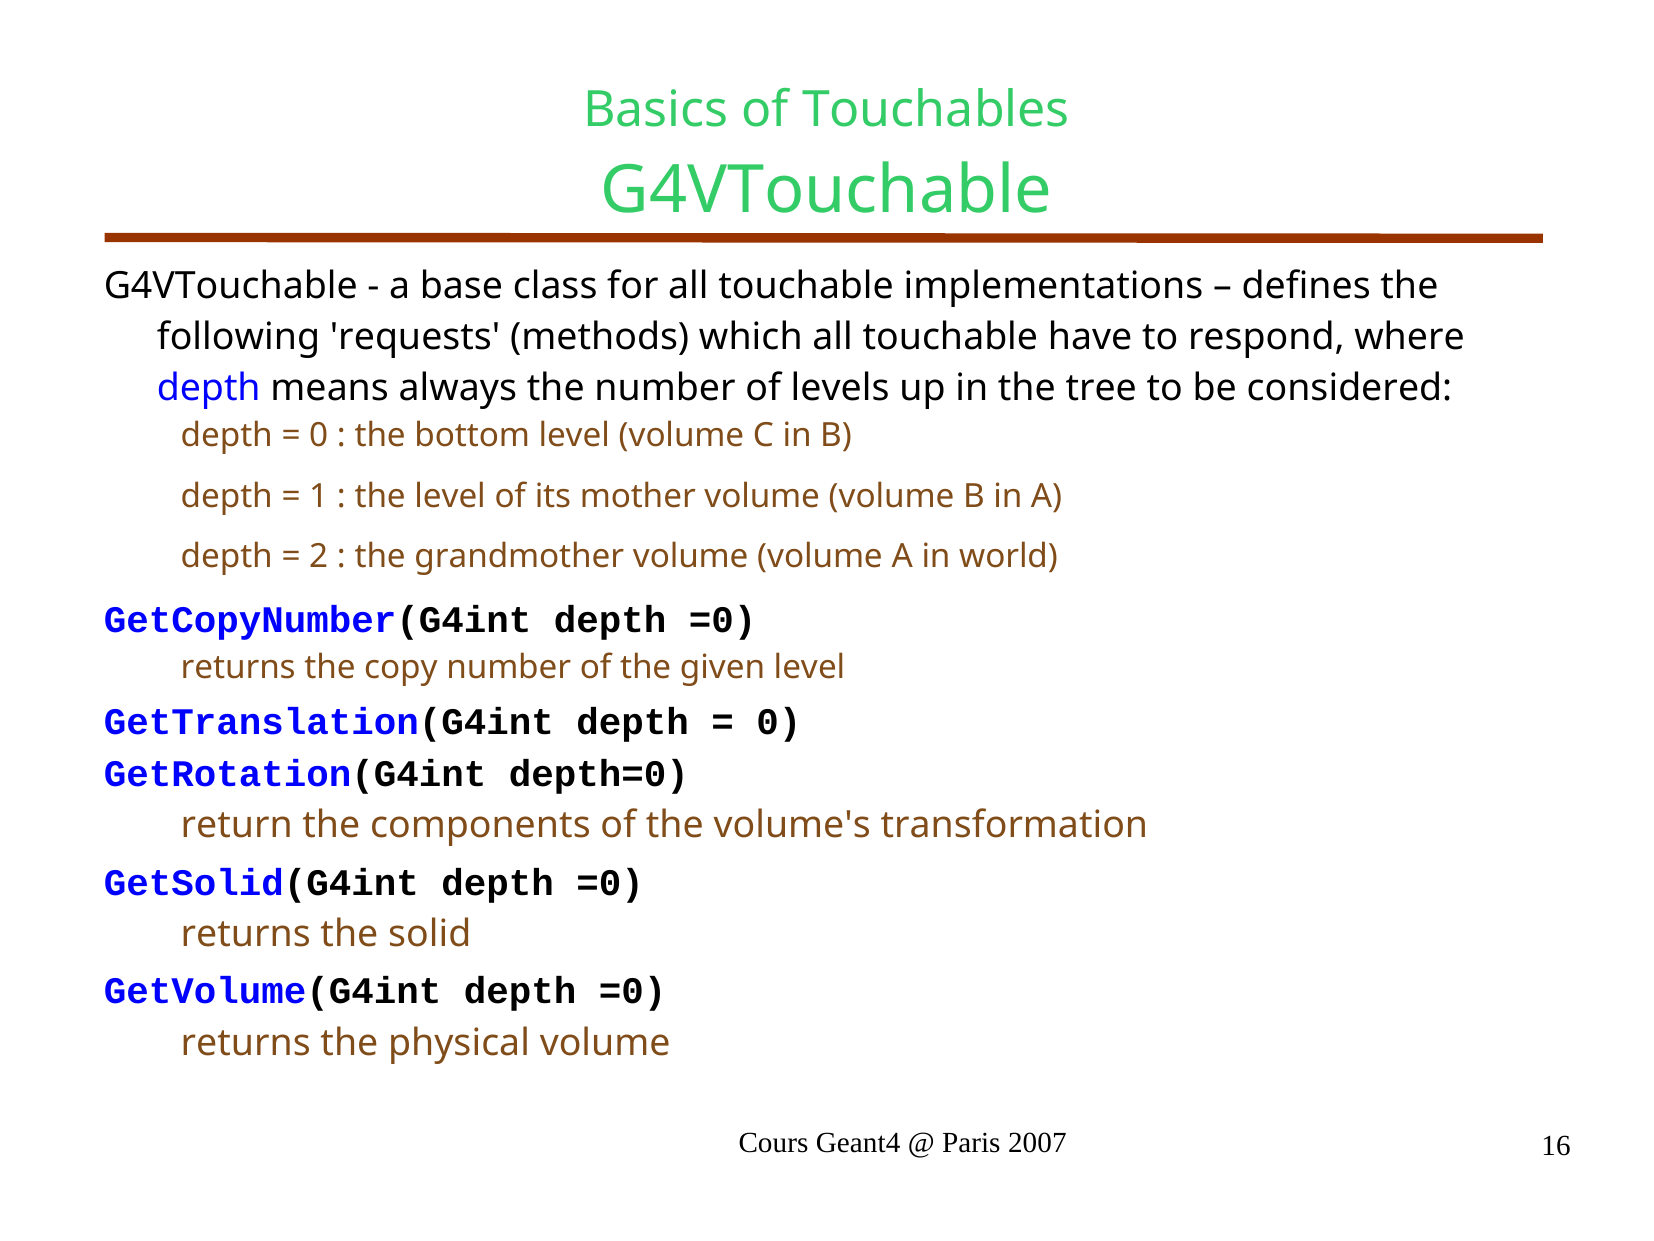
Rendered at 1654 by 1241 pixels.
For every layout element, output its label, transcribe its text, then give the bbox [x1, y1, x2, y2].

title Basics of Touchables G4VTouchable [82, 49, 1571, 257]
list G4VTouchable - a base class for all touchable implementations – defines the following 'requests' (methods) which all touchable have to respond, where depth means always the number of levels up in the tree to be considered: depth = 0 : the bottom level (volume C in B) depth = 1 : the level of its mother volume (volume B in A) depth = 2 : the grandmother volume (volume A in world) GetCopyNumber(G4int depth =0) returns the copy number of the given level GetTranslation(G4int depth = 0) GetRotation(G4int depth=0) return the components of the volume's transformation GetSolid(G4int depth =0) returns the solid GetVolume(G4int depth =0) returns the physical volume [86, 258, 1534, 1077]
